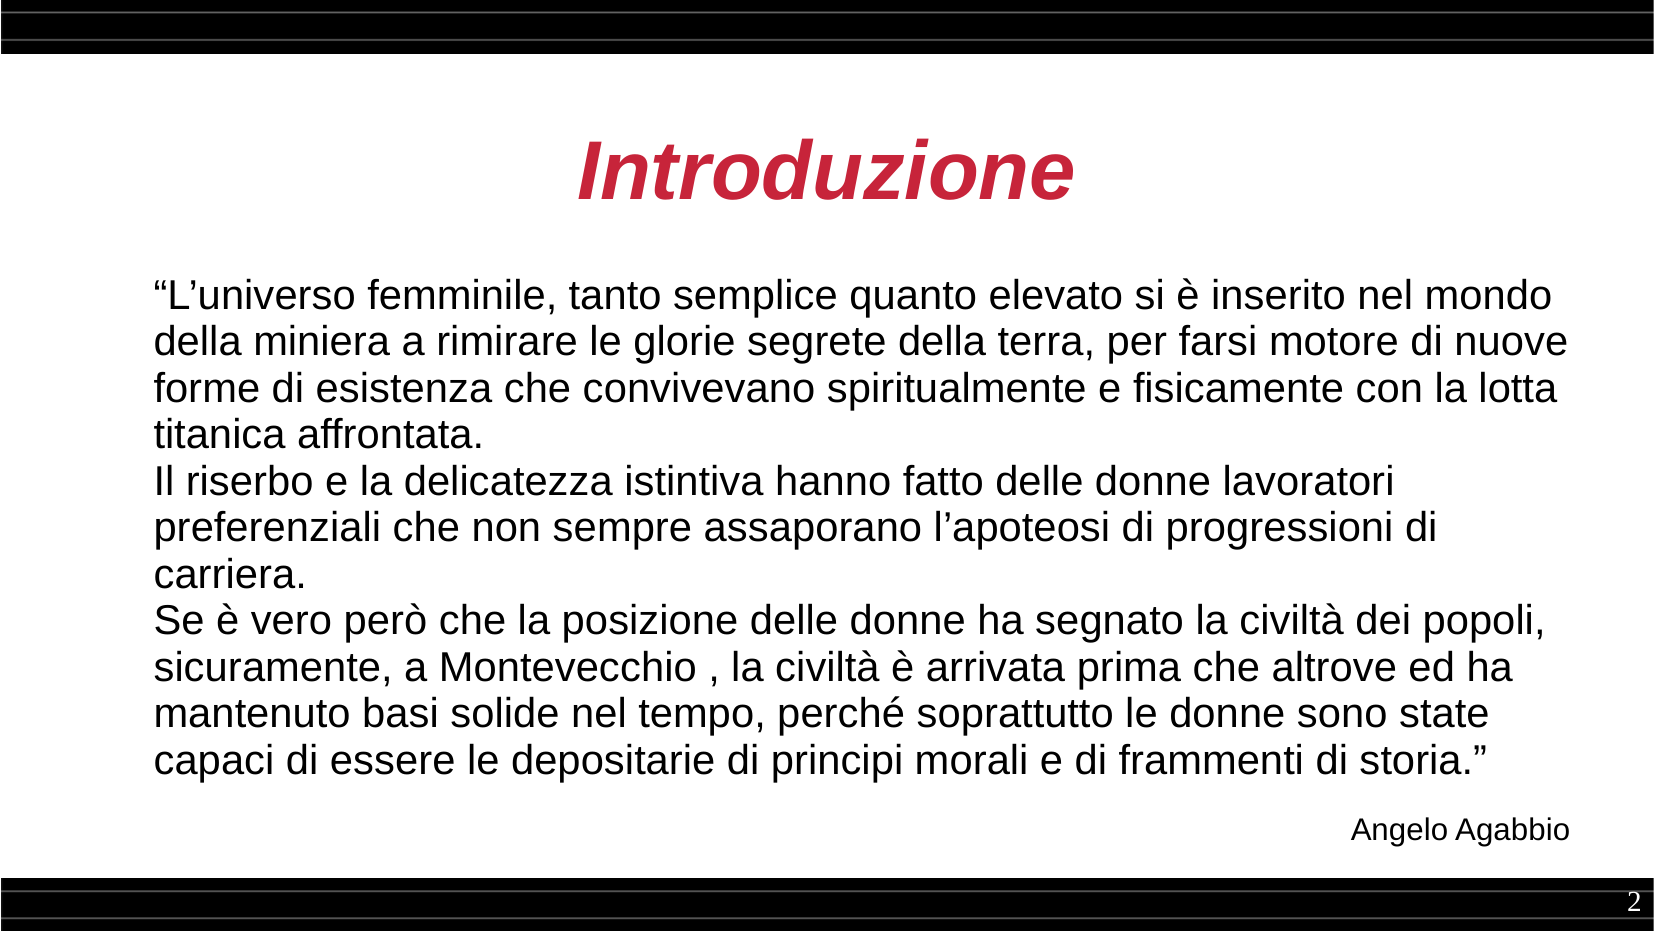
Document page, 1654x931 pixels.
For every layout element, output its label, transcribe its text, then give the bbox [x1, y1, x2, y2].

picture [1, 0, 1654, 54]
title Introduzione [82, 92, 1571, 249]
picture [1, 878, 1654, 931]
list “L’universo femminile, tanto semplice quanto elevato si è inserito nel mondo della miniera a rimirare le glorie segrete della terra, per farsi motore di nuove forme di esistenza che convivevano spiritualmente e fisicamente con la lotta titanica affrontata. Il riserbo e la delicatezza istintiva hanno fatto delle donne lavoratori preferenziali che non sempre assaporano l’apoteosi di progressioni di carriera. Se è vero però che la posizione delle donne ha segnato la civiltà dei popoli, sicuramente, a Montevecchio , la civiltà è arrivata prima che altrove ed ha mantenuto basi solide nel tempo, perché soprattutto le donne sono state capaci di essere le depositarie di principi morali e di frammenti di storia.” Angelo Agabbio [82, 271, 1571, 851]
